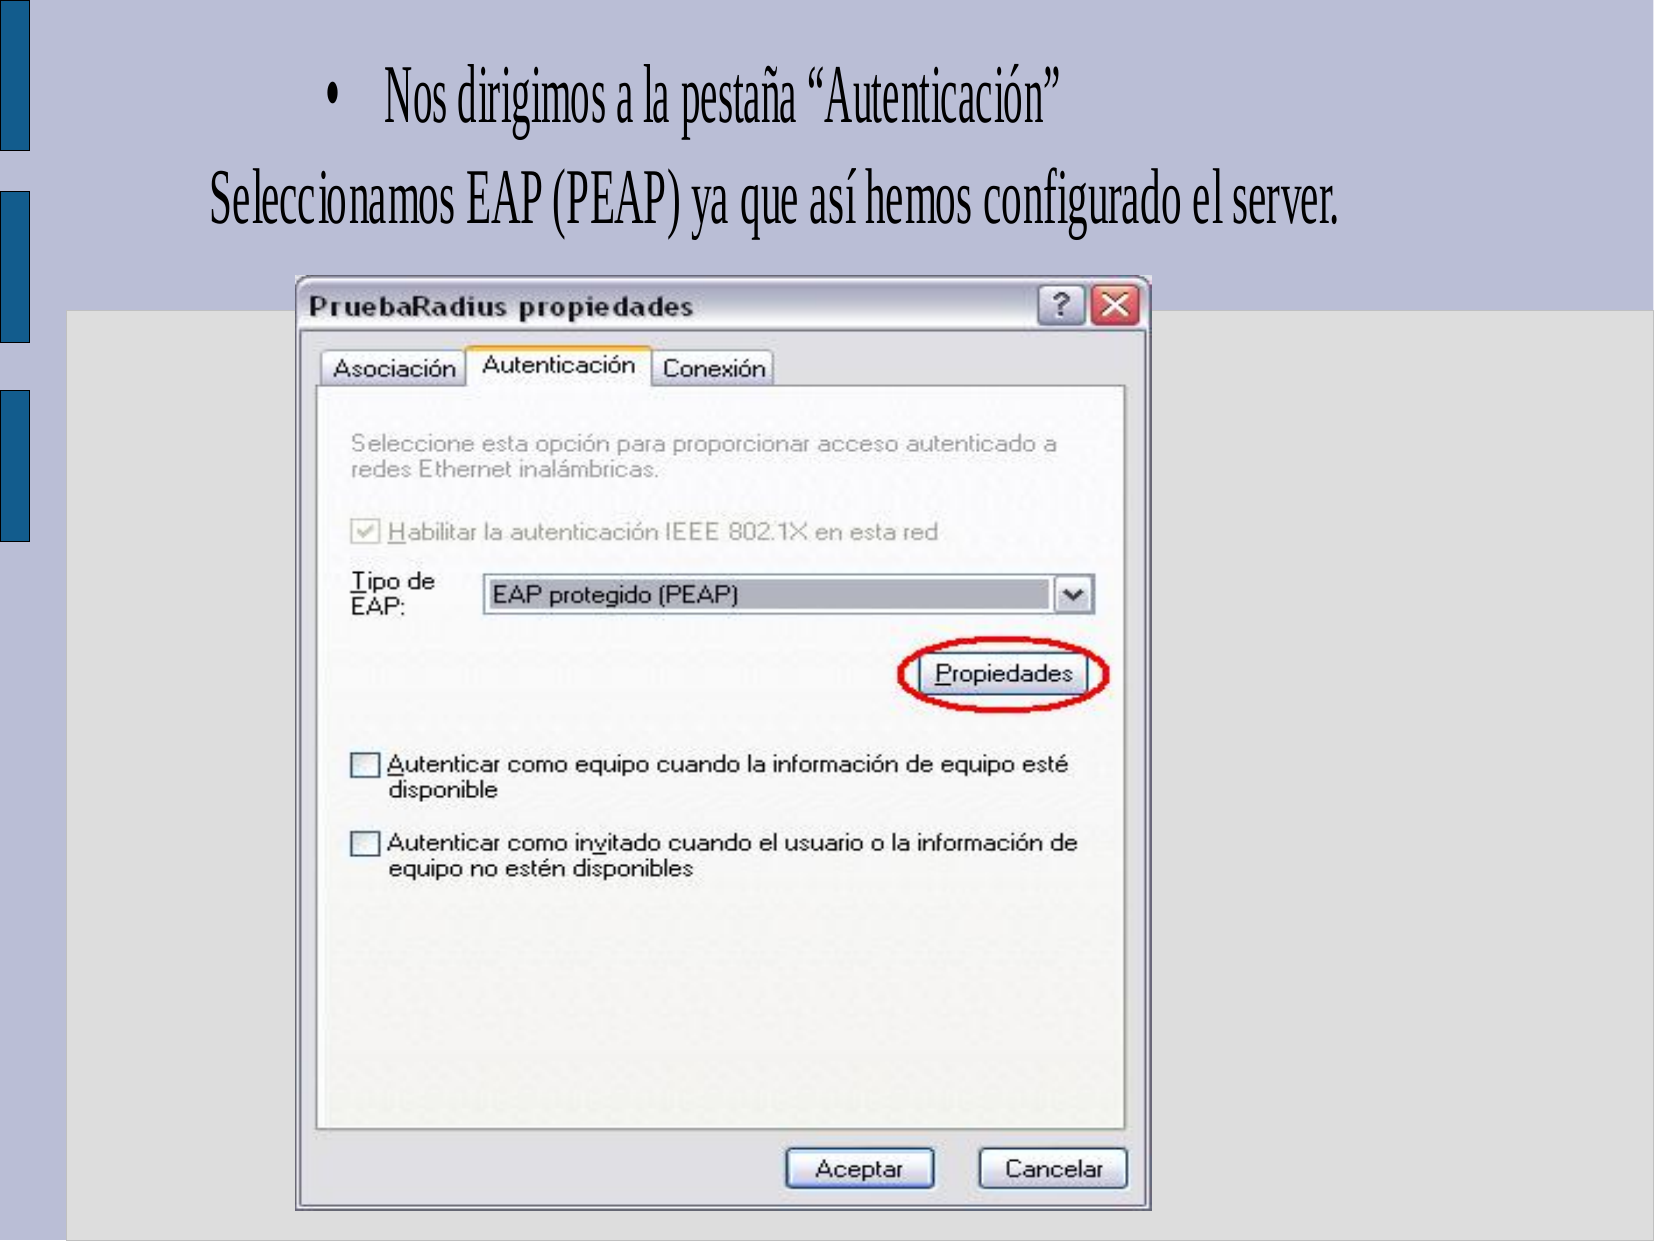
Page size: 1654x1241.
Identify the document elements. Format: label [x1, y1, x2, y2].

chart [206, 0, 1654, 709]
picture [295, 709, 1152, 1211]
